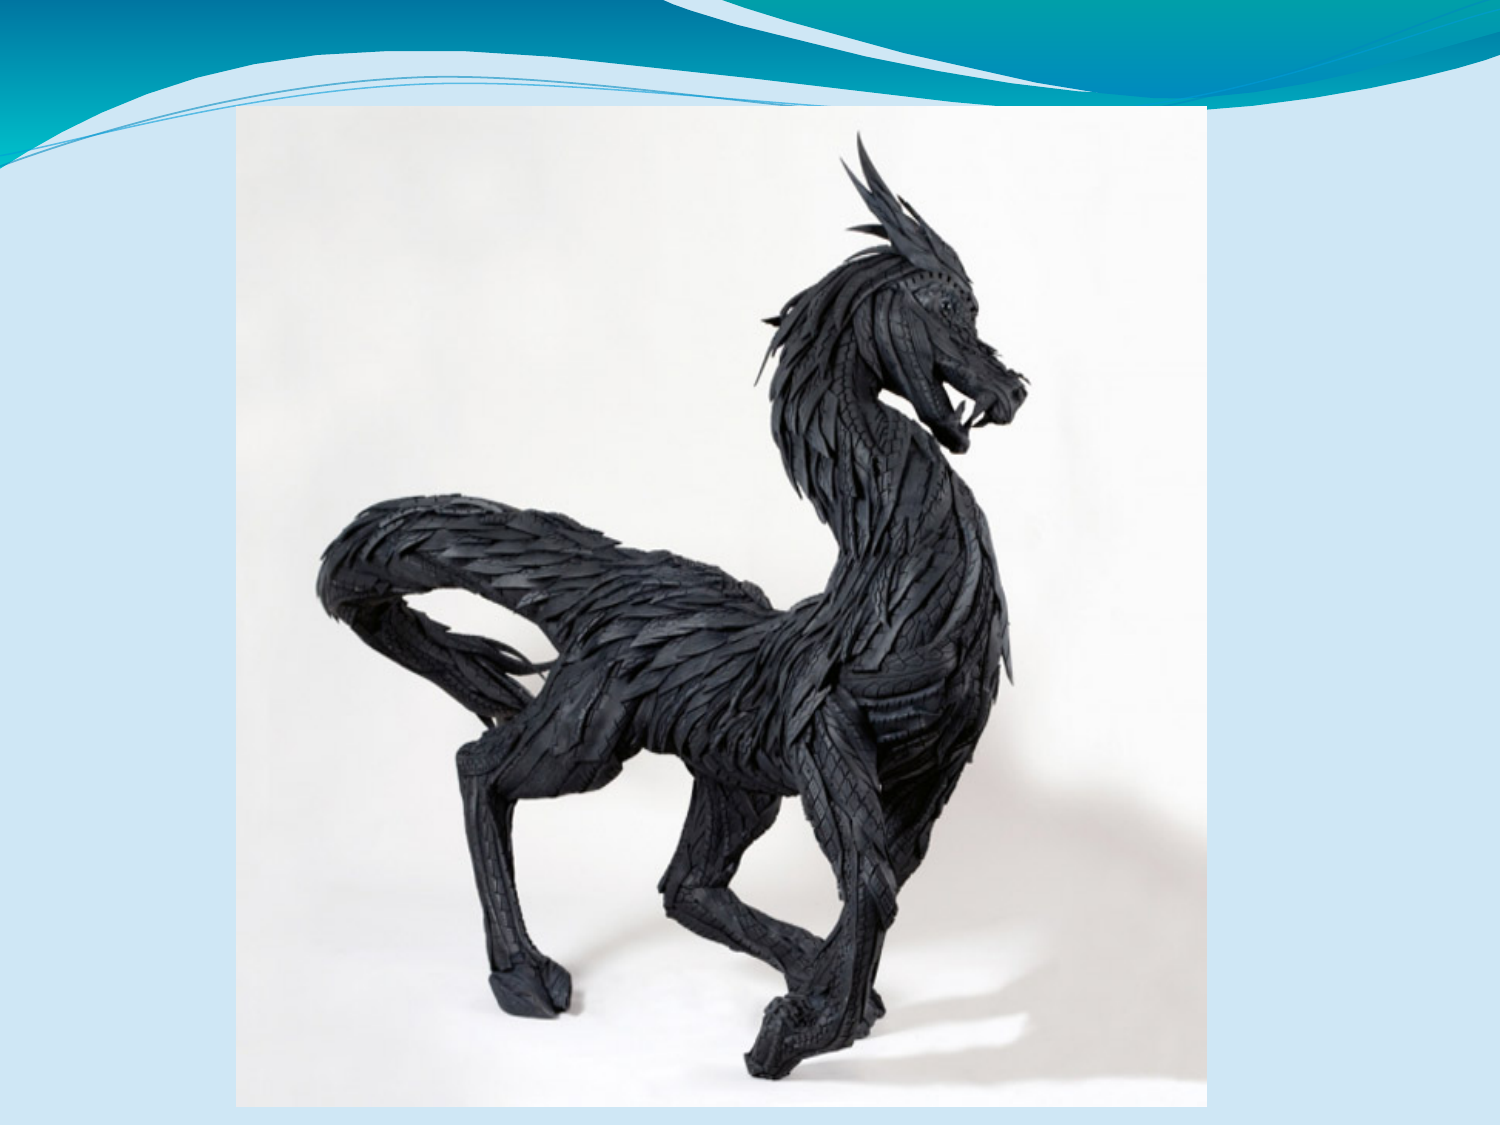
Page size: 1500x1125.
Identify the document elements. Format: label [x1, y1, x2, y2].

picture [236, 105, 1207, 1107]
